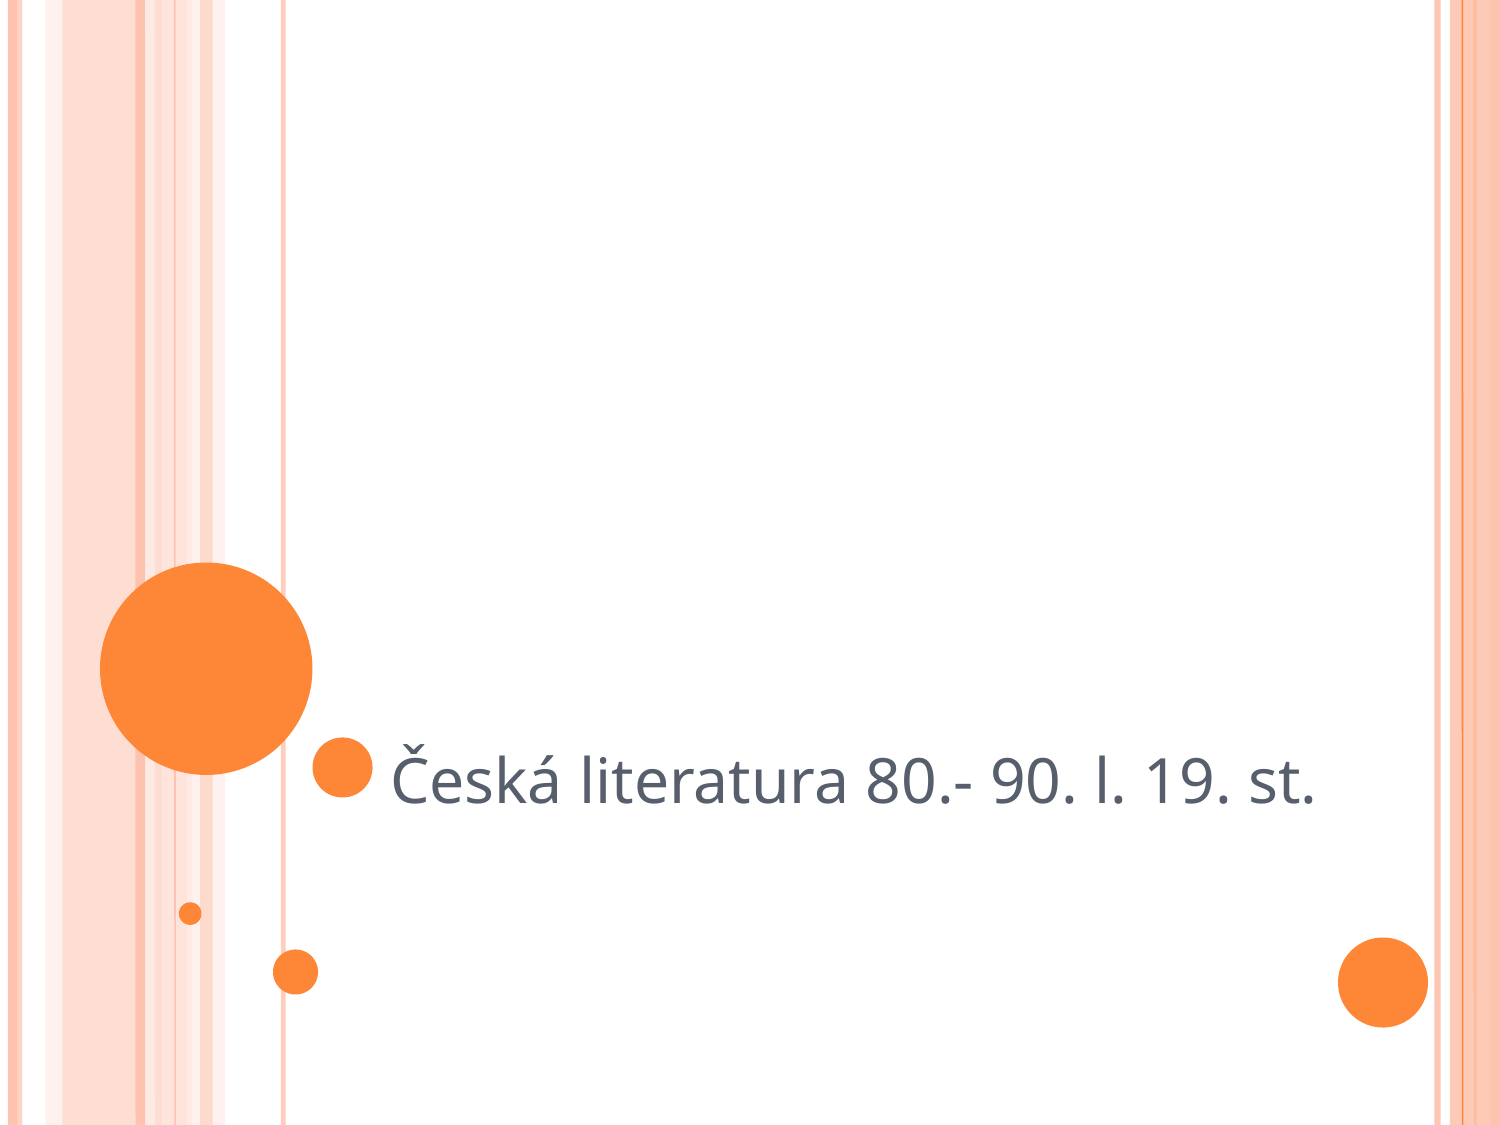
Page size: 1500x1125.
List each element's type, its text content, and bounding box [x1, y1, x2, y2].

title Česká literatura 80.- 90. l. 19. st. [375, 512, 1388, 824]
text_box [1430, 36, 1493, 412]
text_box [1429, 417, 1493, 1018]
